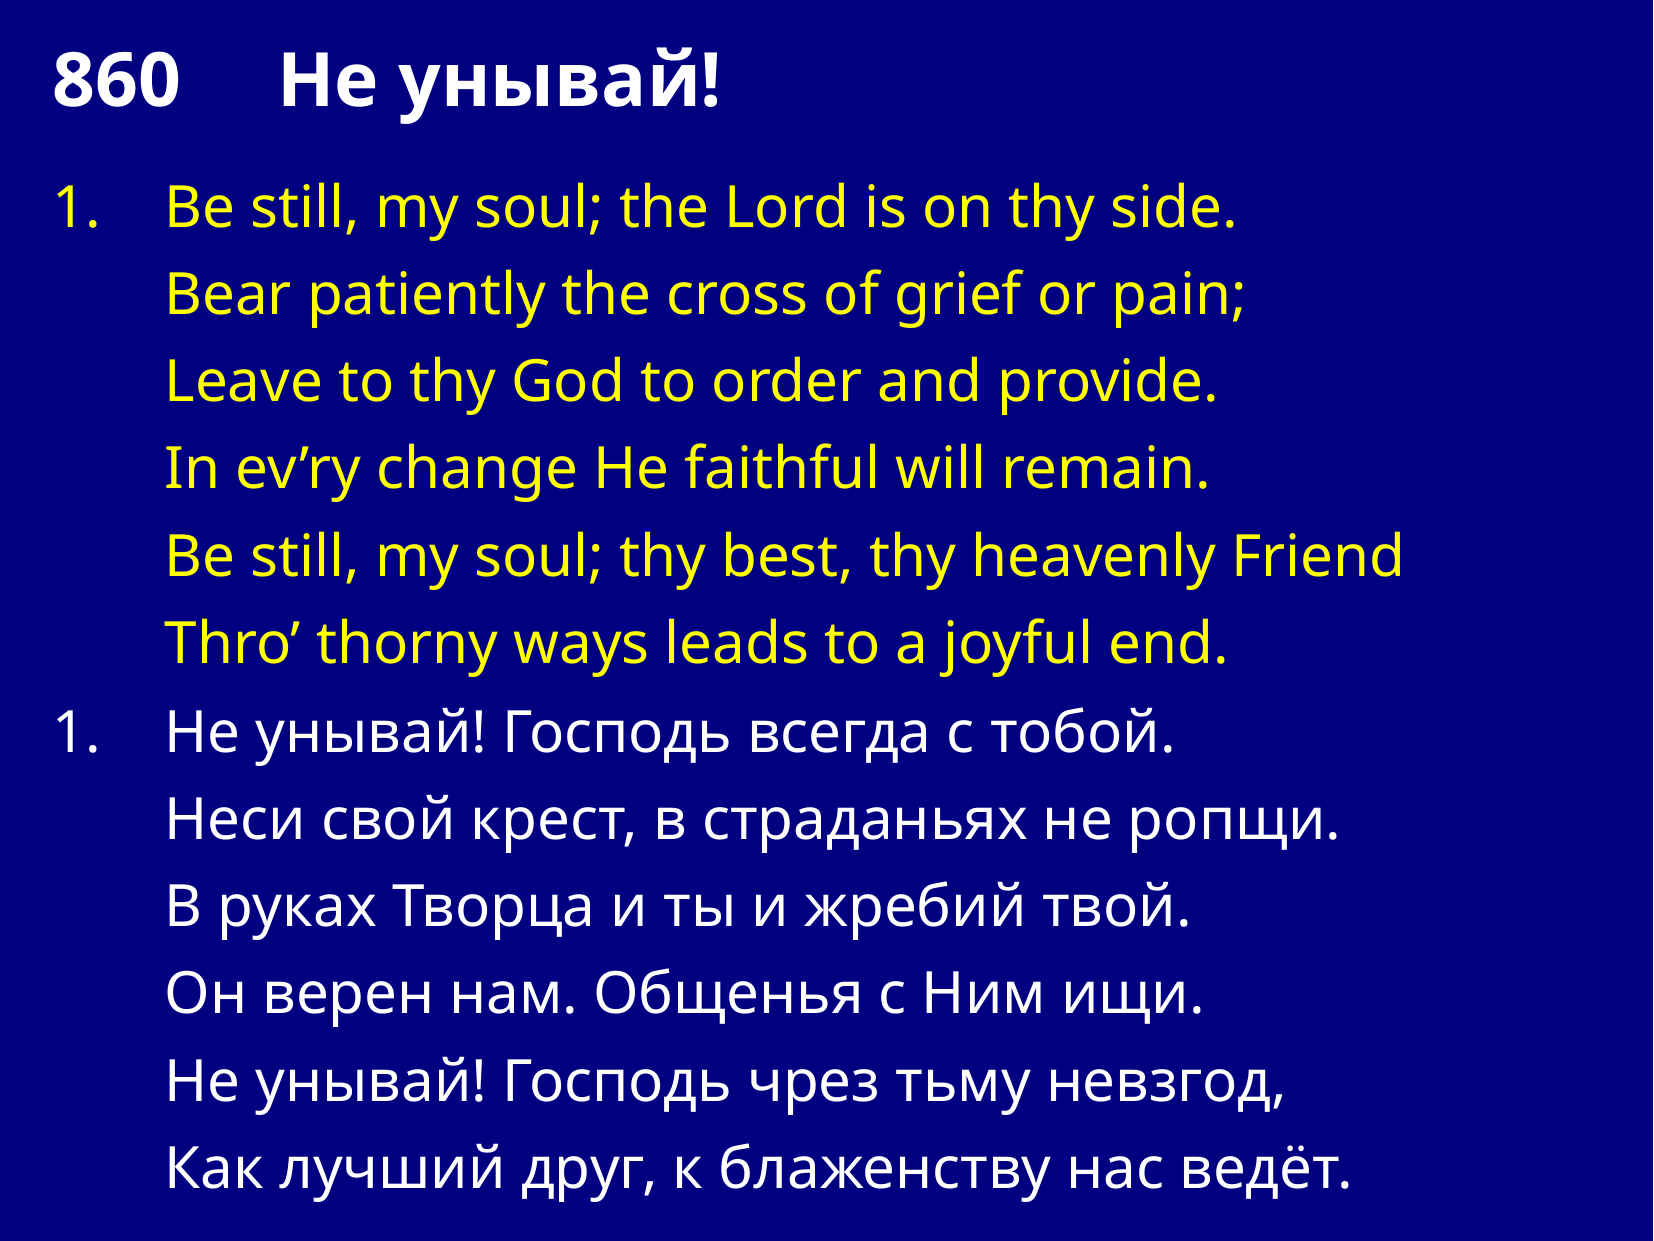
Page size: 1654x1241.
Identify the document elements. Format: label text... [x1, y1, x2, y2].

text_box 860 Не унывай! [37, 18, 1576, 132]
text_box 1. Be still, my soul; the Lord is on thy side. Bear patiently the cross of grief or pain; Leave to thy God to order and provide. In ev’ry change He faithful will remain. Be still, my soul; thy best, thy heavenly Friend Thro’ thorny ways leads to a joyful end. [37, 150, 1651, 638]
text_box 1. Не унывай! Господь всегда с тобой. Неси свой крест, в страданьях не ропщи. В руках Творца и ты и жребий твой. Он верен нам. Общенья с Ним ищи. Не унывай! Господь чрез тьму невзгод, Как лучший друг, к блаженству нас ведёт. [37, 675, 1576, 1163]
